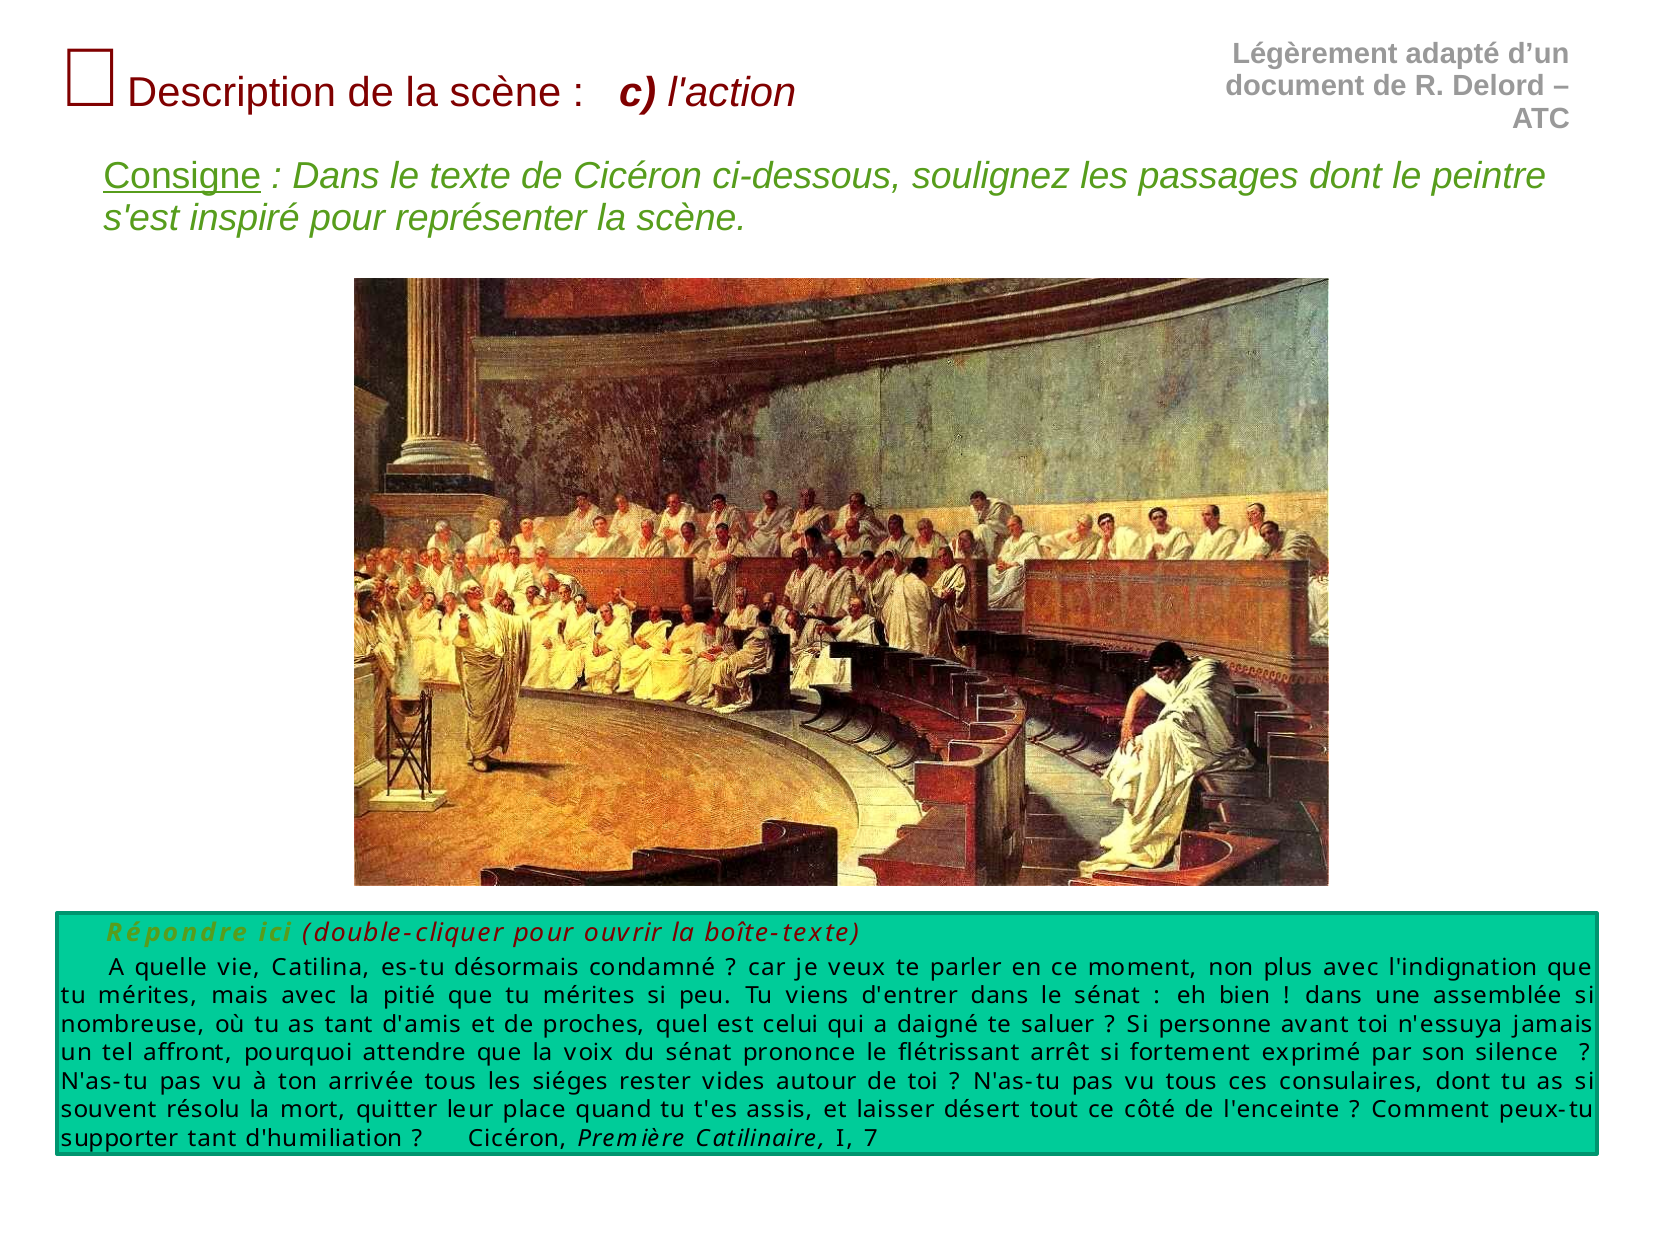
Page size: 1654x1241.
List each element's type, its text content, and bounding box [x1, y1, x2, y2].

title  Description de la scène : c) l'action [59, 29, 1548, 163]
text_box Légèrement adapté d’un document de R. Delord – ATC [1210, 29, 1612, 78]
picture [354, 278, 1329, 886]
text_box Consigne : Dans le texte de Cicéron ci-dessous, soulignez les passages dont le peintre s'est inspiré pour représenter la scène. [88, 147, 1624, 266]
chart [59, 915, 1595, 1152]
